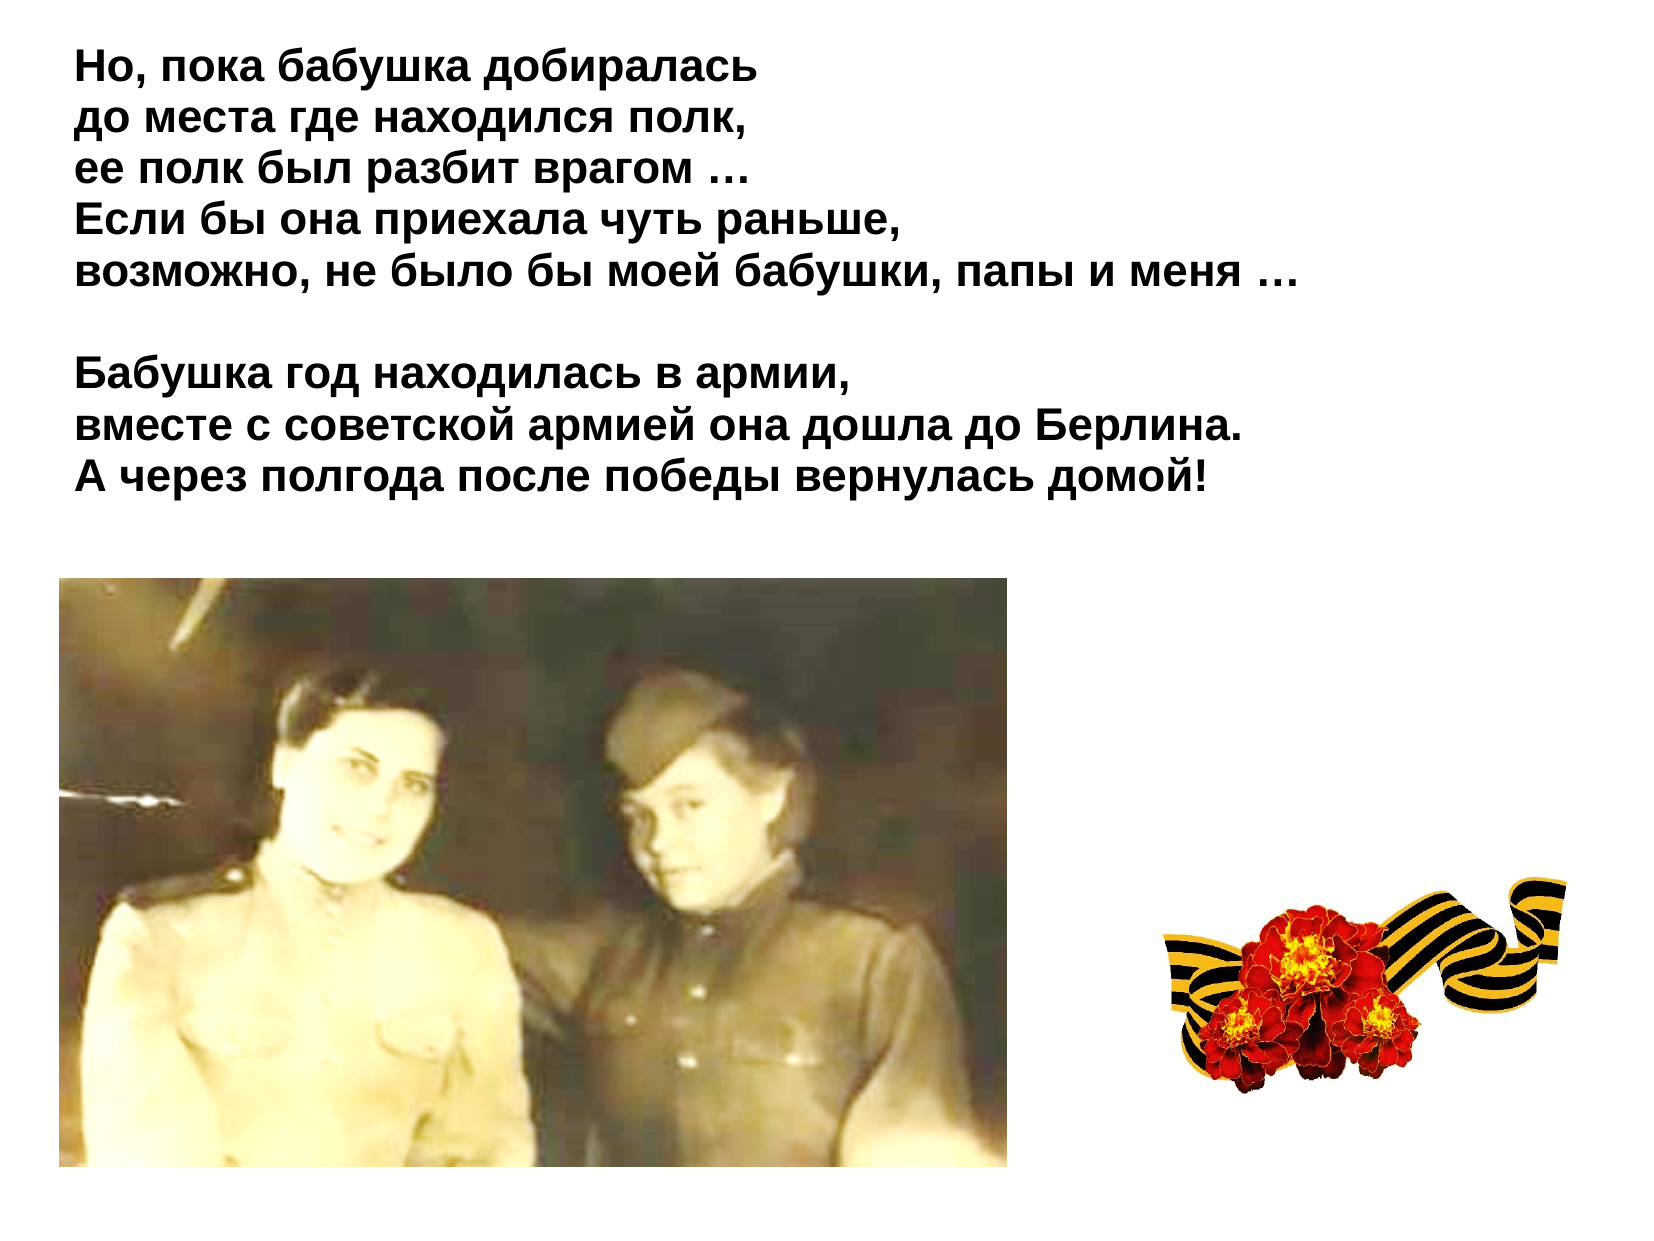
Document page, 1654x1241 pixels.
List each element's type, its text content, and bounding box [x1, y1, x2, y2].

picture [1128, 809, 1595, 1167]
text_box Но, пока бабушка добиралась до места где находился полк, ее полк был разбит врагом … Если бы она приехала чуть раньше, возможно, не было бы моей бабушки, папы и меня … Бабушка год находилась в армии, вместе с советской армией она дошла до Берлина. А через полгода после победы вернулась домой! [59, 32, 1595, 709]
picture [59, 578, 1007, 1167]
